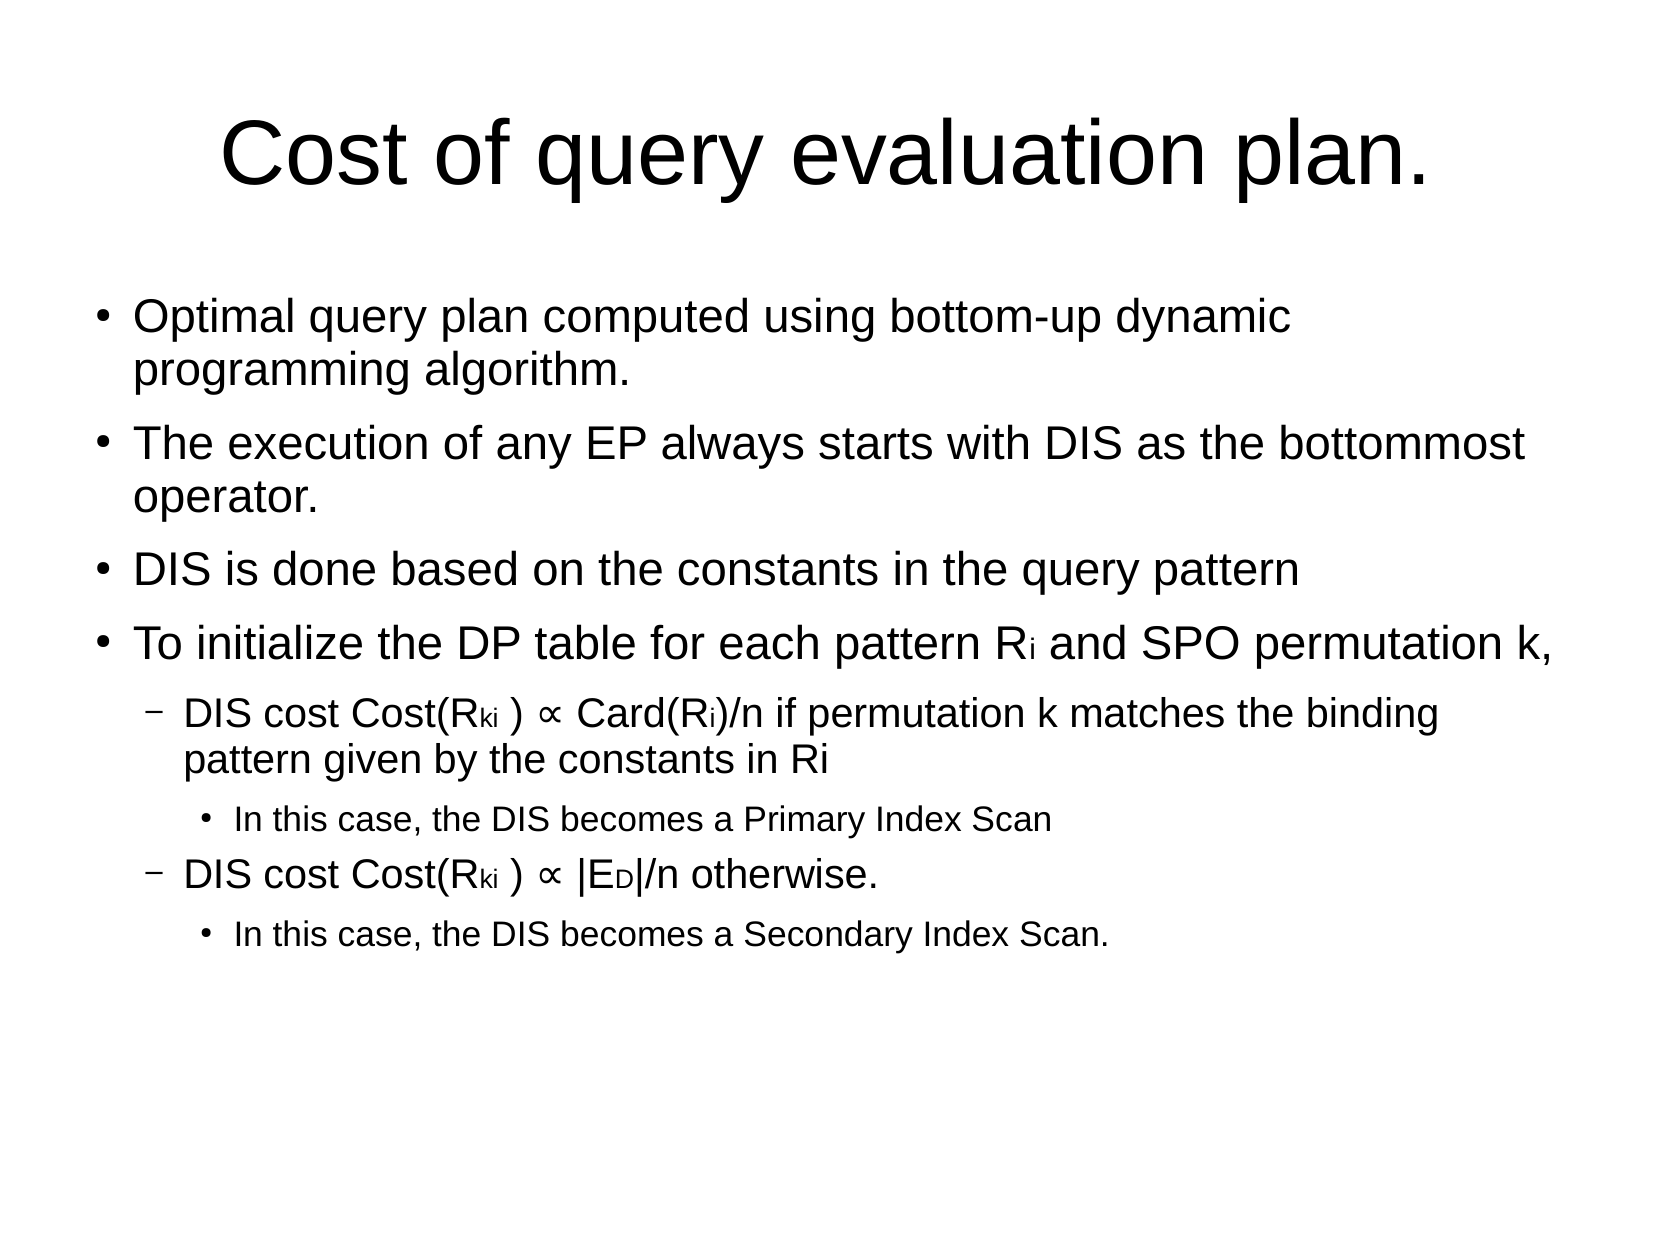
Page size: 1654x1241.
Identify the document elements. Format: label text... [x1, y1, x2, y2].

list Optimal query plan computed using bottom-up dynamic programming algorithm. The execution of any EP always starts with DIS as the bottommost operator. DIS is done based on the constants in the query pattern To initialize the DP table for each pattern Ri and SPO permutation k, DIS cost Cost(Rki ) ∝ Card(Ri)/n if permutation k matches the binding pattern given by the constants in Ri In this case, the DIS becomes a Primary Index Scan DIS cost Cost(Rki ) ∝ |ED|/n otherwise. In this case, the DIS becomes a Secondary Index Scan. [82, 290, 1571, 1010]
title Cost of query evaluation plan. [82, 49, 1571, 257]
